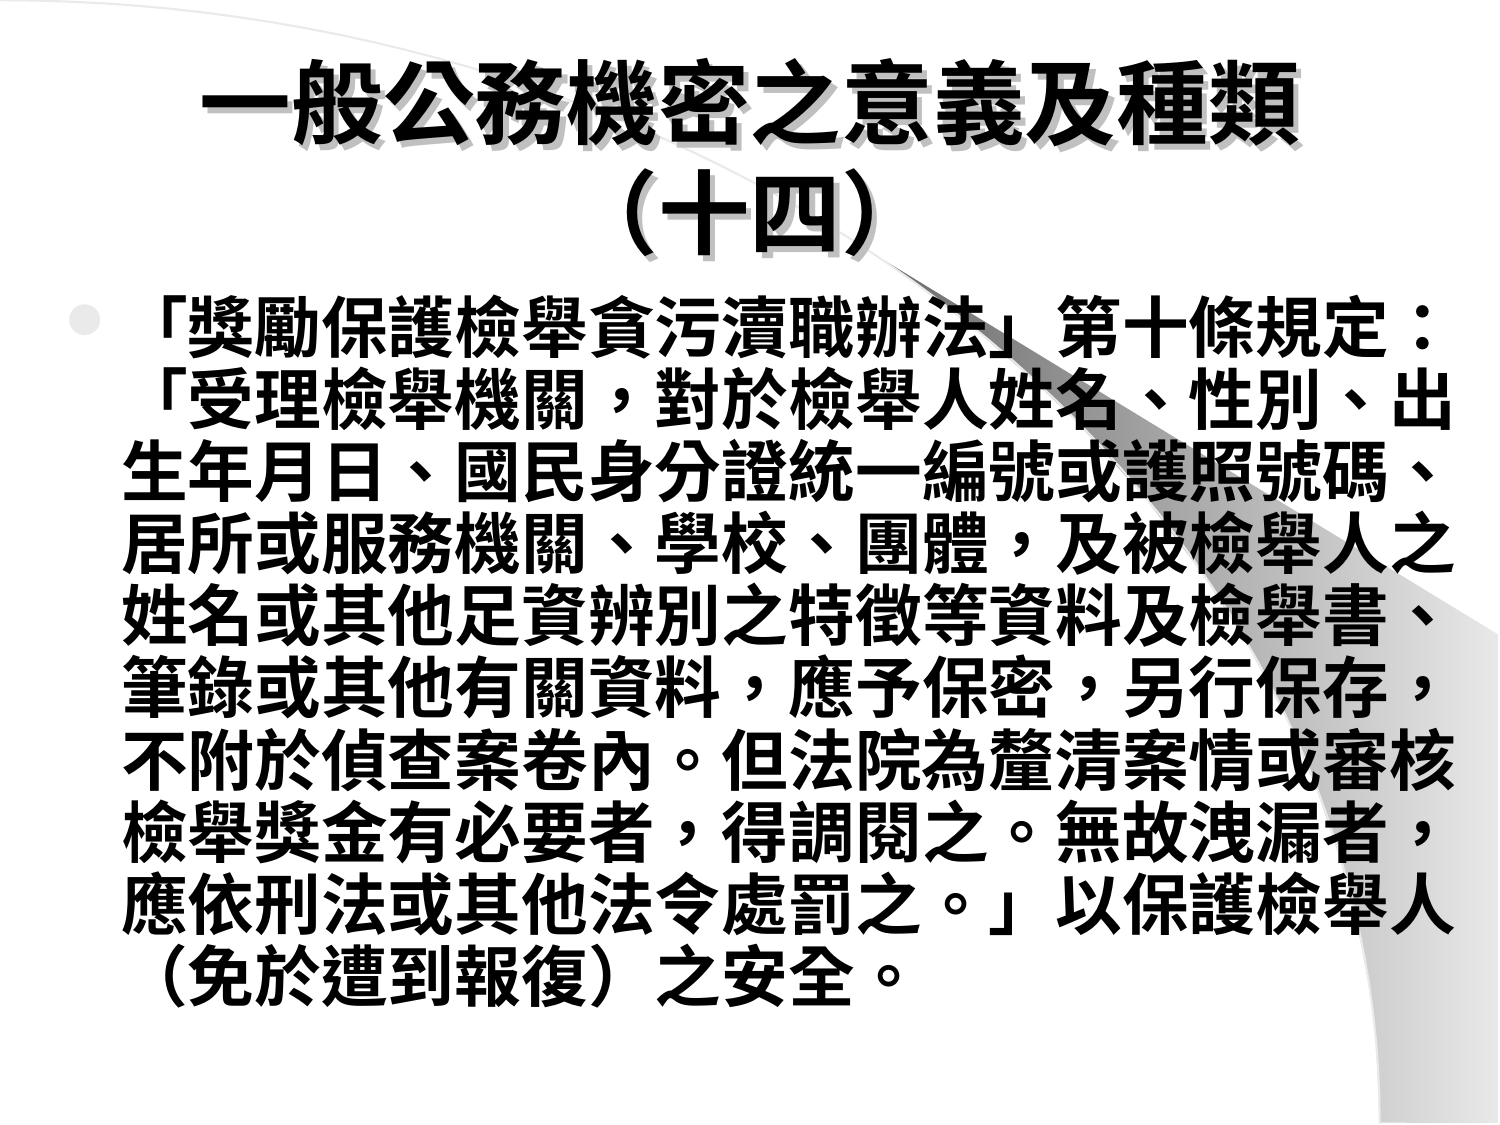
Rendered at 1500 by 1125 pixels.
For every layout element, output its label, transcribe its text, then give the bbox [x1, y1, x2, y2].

title 一般公務機密之意義及種類（十四） [112, 62, 1388, 250]
list 「獎勵保護檢舉貪污瀆職辦法」第十條規定：「受理檢舉機關，對於檢舉人姓名、性別、出生年月日、國民身分證統一編號或護照號碼、居所或服務機關、學校、團體，及被檢舉人之姓名或其他足資辨別之特徵等資料及檢舉書、筆錄或其他有關資料，應予保密，另行保存，不附於偵查案卷內。但法院為釐清案情或審核檢舉獎金有必要者，得調閱之。無故洩漏者，應依刑法或其他法令處罰之。」以保護檢舉人（免於遭到報復）之安全。 [49, 287, 1500, 1075]
